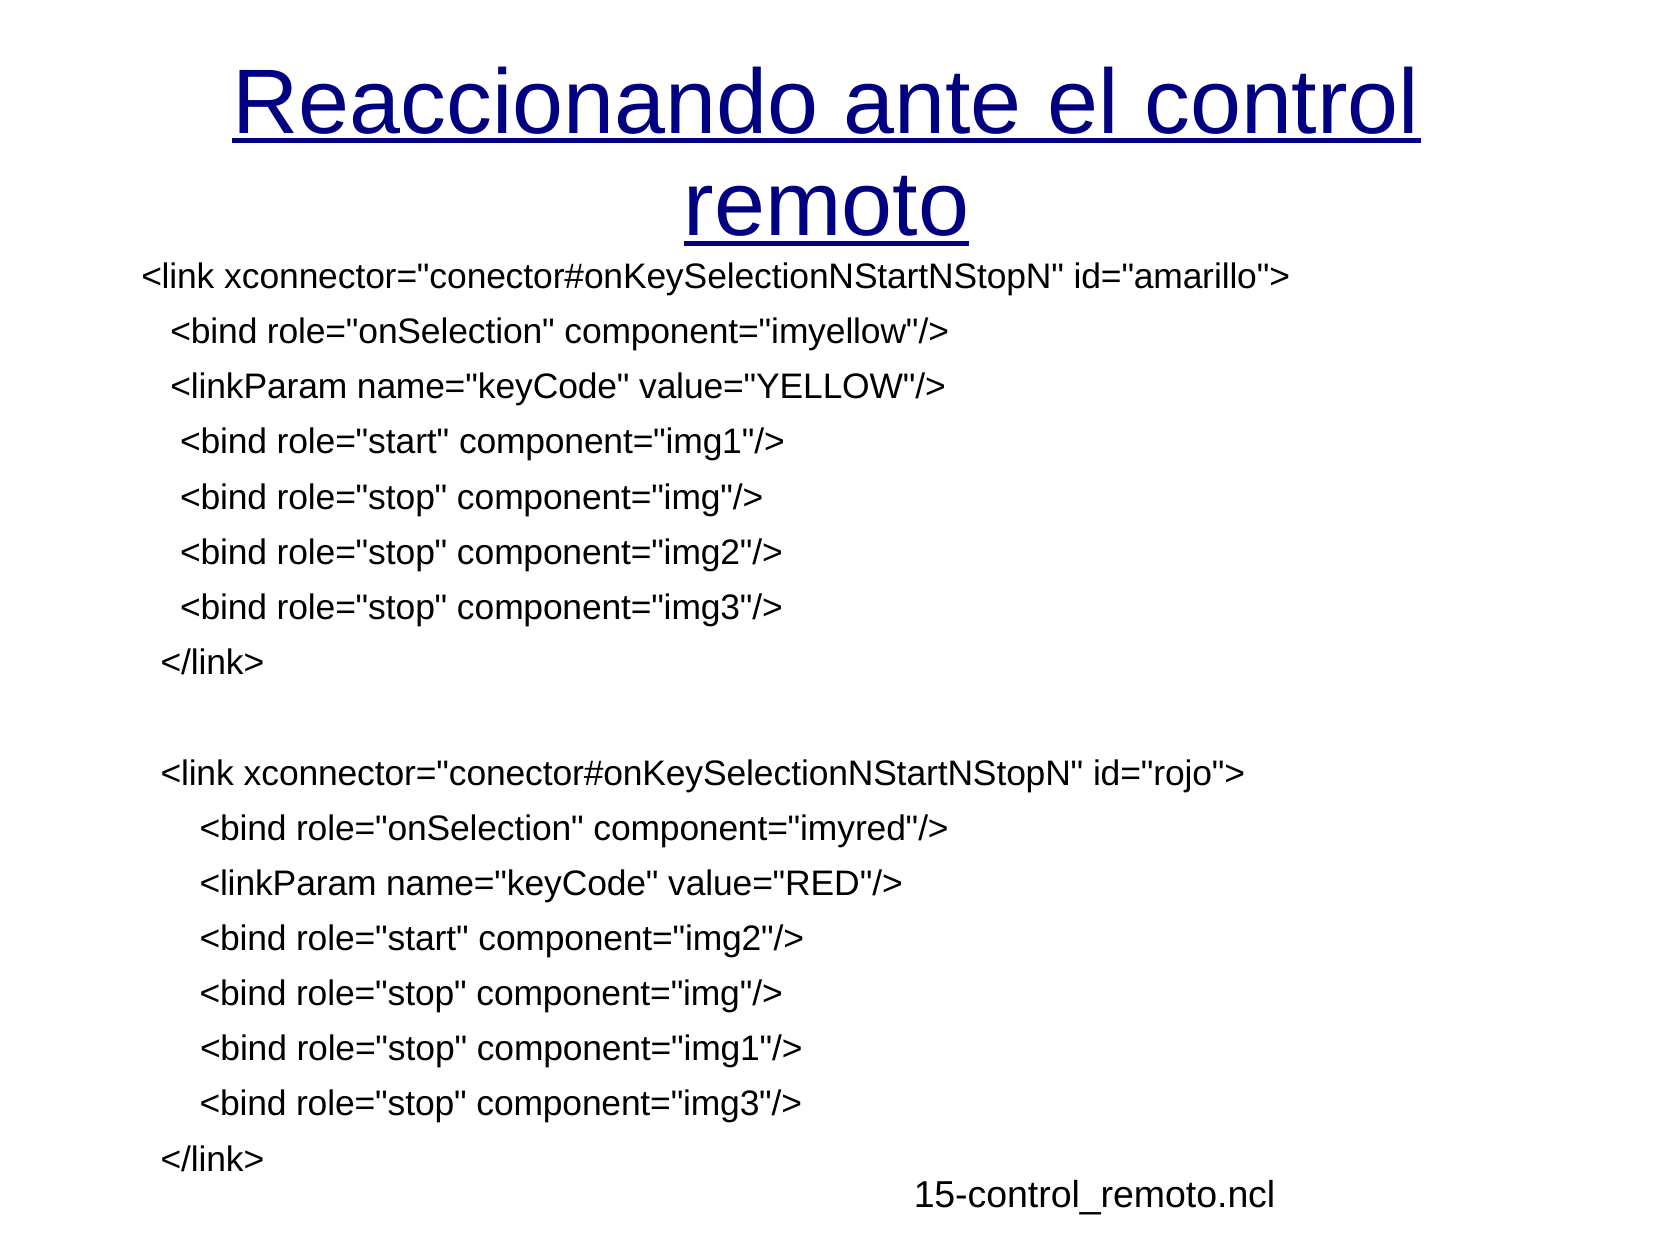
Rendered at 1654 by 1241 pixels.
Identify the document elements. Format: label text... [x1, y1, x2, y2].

text_box 15-control_remoto.ncl [899, 1165, 1291, 1223]
title Reaccionando ante el control remoto [82, 49, 1571, 257]
list <link xconnector="conector#onKeySelectionNStartNStopN" id="amarillo"> <bind role="onSelection" component="imyellow"/> <linkParam name="keyCode" value="YELLOW"/> <bind role="start" component="img1"/> <bind role="stop" component="img"/> <bind role="stop" component="img2"/> <bind role="stop" component="img3"/> </link> <link xconnector="conector#onKeySelectionNStartNStopN" id="rojo"> <bind role="onSelection" component="imyred"/> <linkParam name="keyCode" value="RED"/> <bind role="start" component="img2"/> <bind role="stop" component="img"/> <bind role="stop" component="img1"/> <bind role="stop" component="img3"/> </link> [82, 256, 1538, 1195]
